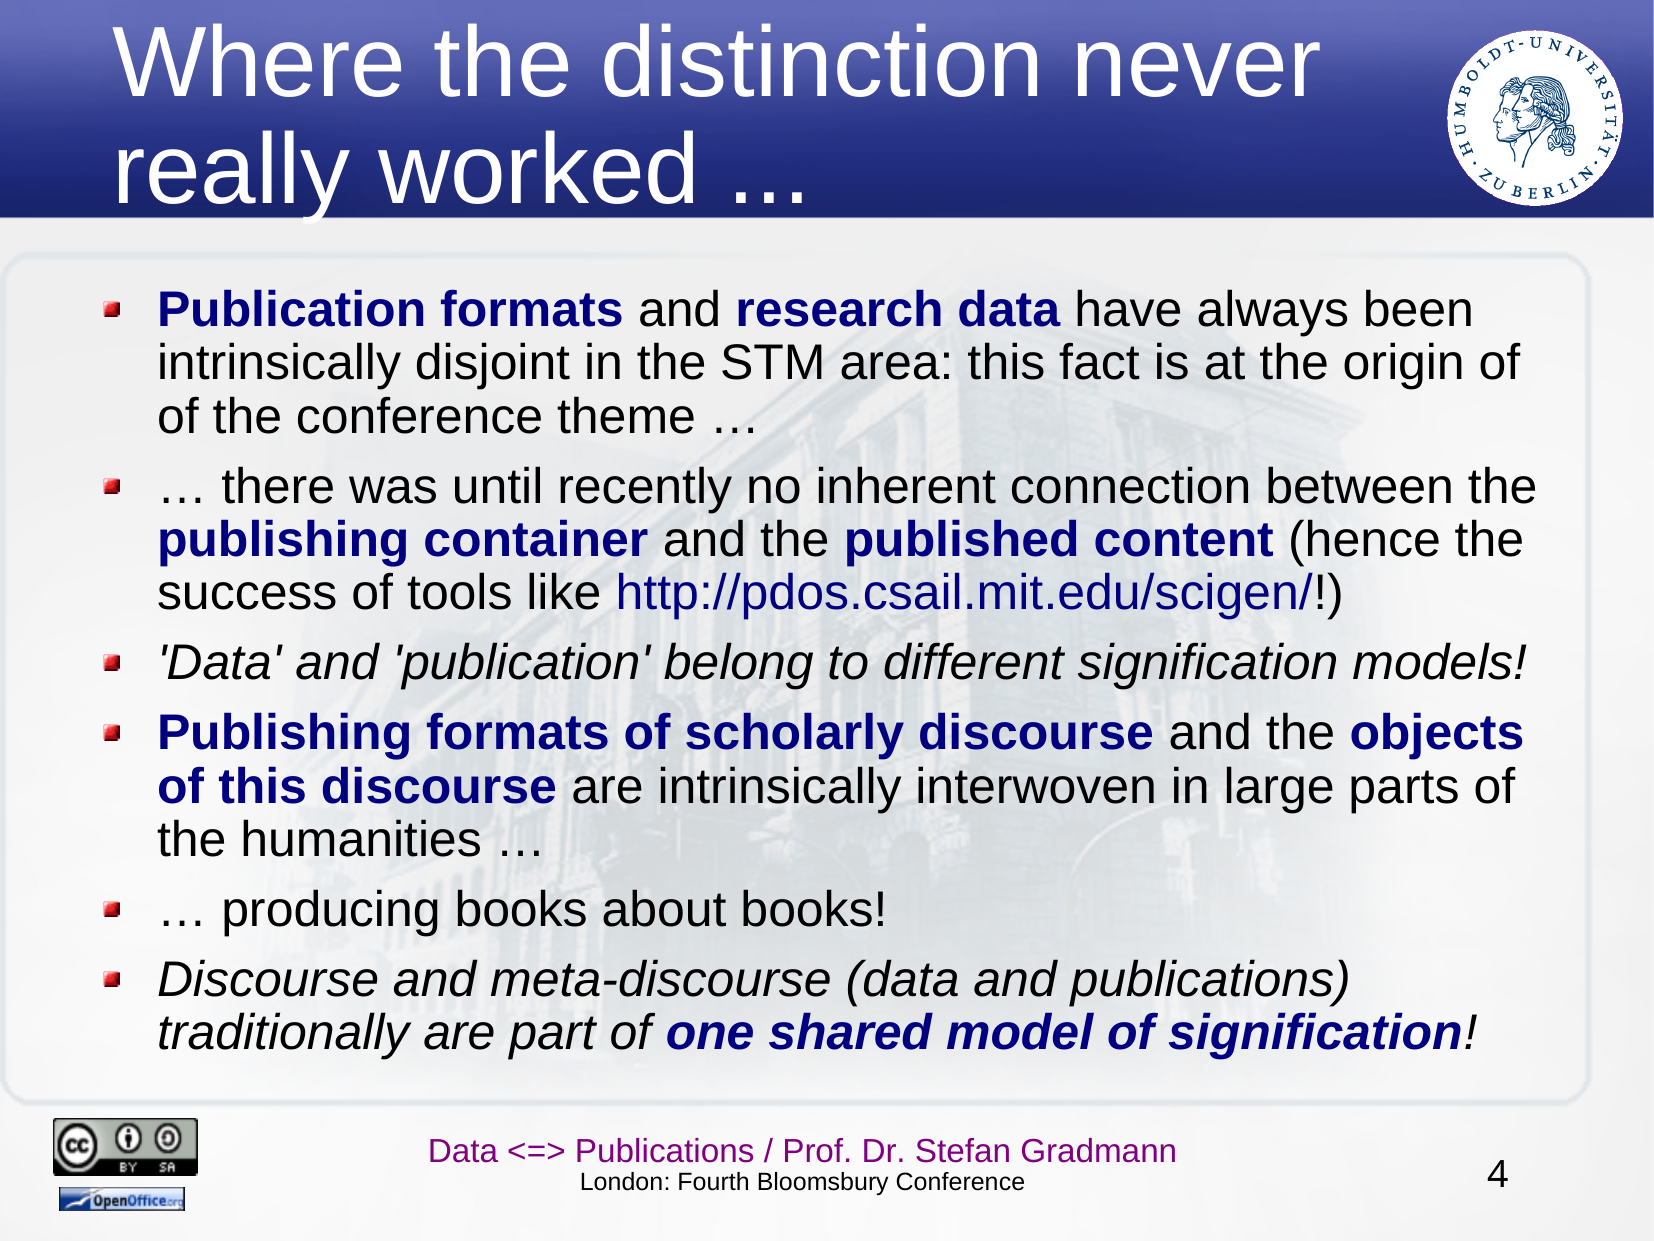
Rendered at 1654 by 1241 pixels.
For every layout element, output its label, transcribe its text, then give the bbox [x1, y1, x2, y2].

picture [0, 0, 1654, 1241]
title Where the distinction never really worked ... [112, 7, 1589, 229]
list Publication formats and research data have always been intrinsically disjoint in the STM area: this fact is at the origin of of the conference theme … … there was until recently no inherent connection between the publishing container and the published content (hence the success of tools like http://pdos.csail.mit.edu/scigen/!) 'Data' and 'publication' belong to different signification models! Publishing formats of scholarly discourse and the objects of this discourse are intrinsically interwoven in large parts of the humanities … … producing books about books! Discourse and meta-discourse (data and publications) traditionally are part of one shared model of signification! [59, 283, 1542, 1088]
